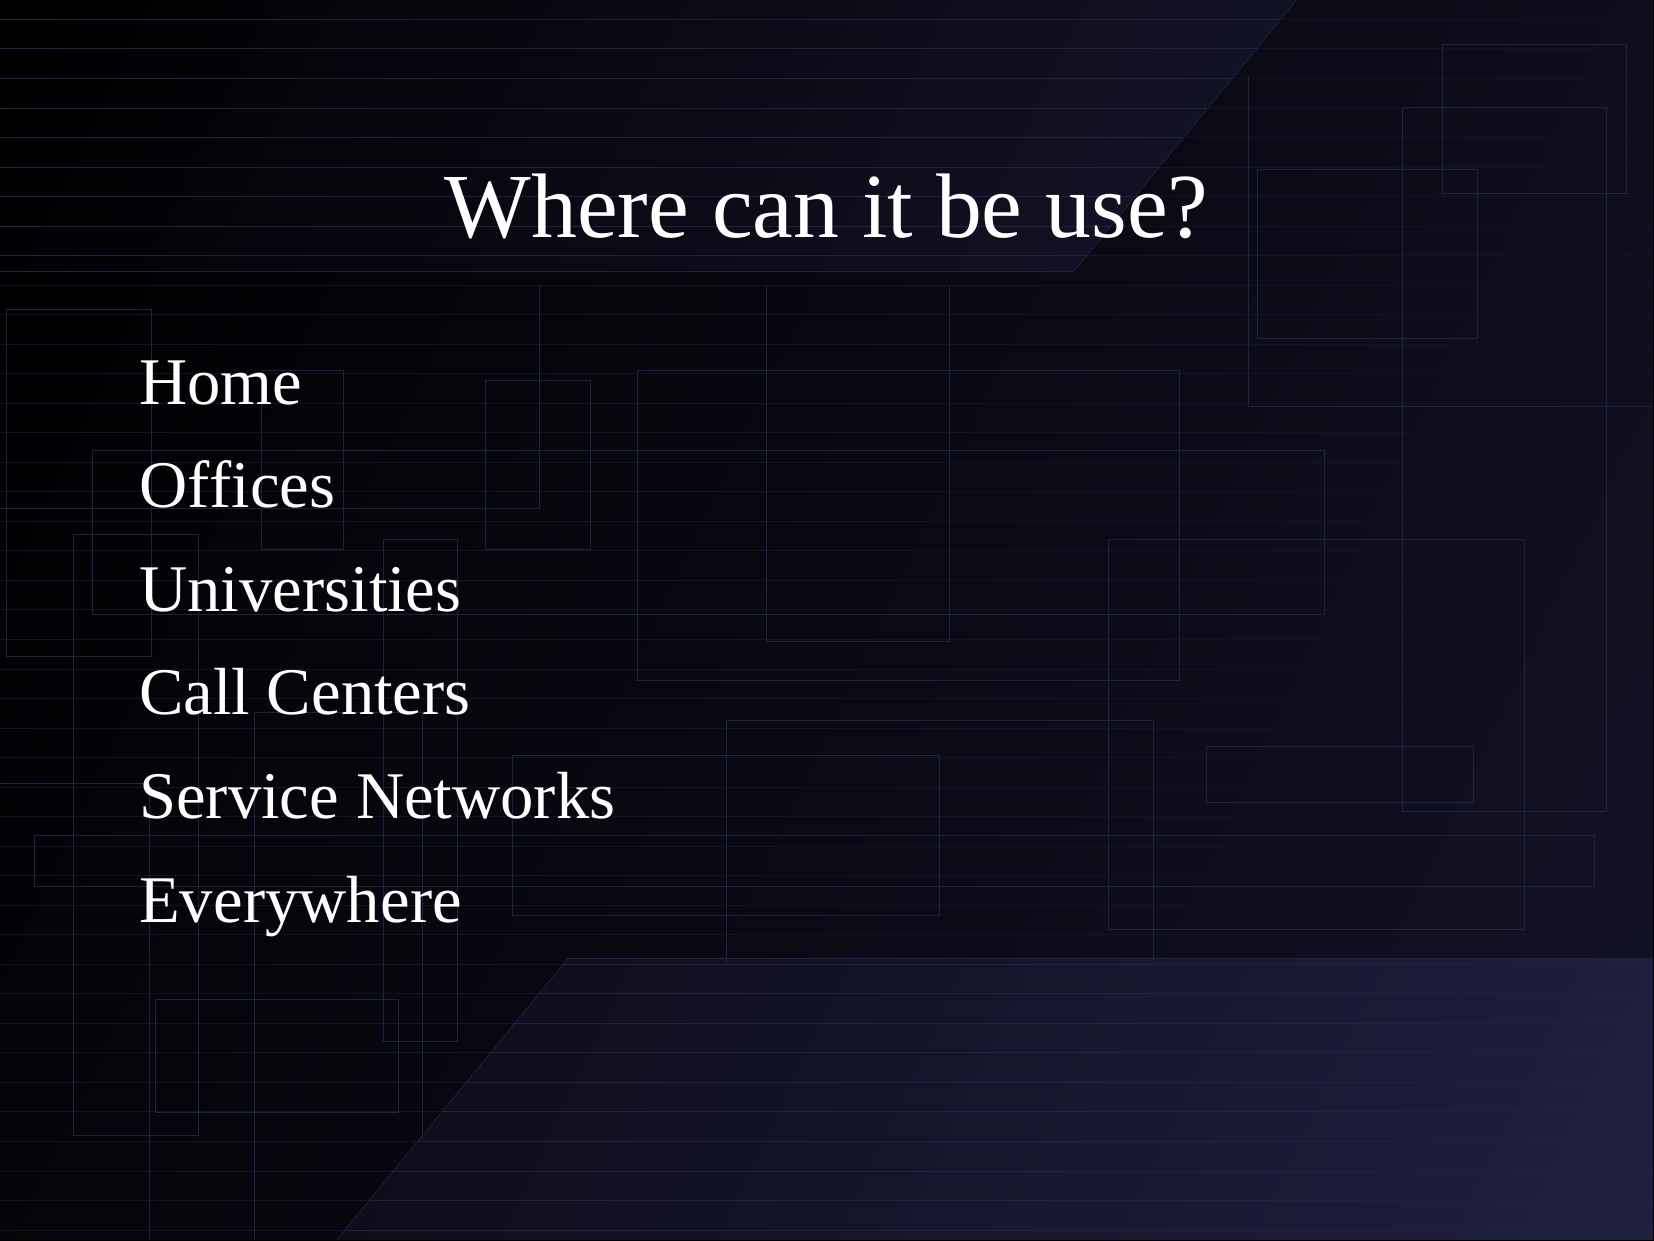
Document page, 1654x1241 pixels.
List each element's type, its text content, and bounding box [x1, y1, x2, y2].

list Home Offices Universities Call Centers Service Networks Everywhere [121, 344, 1534, 1127]
title Where can it be use? [121, 102, 1534, 311]
